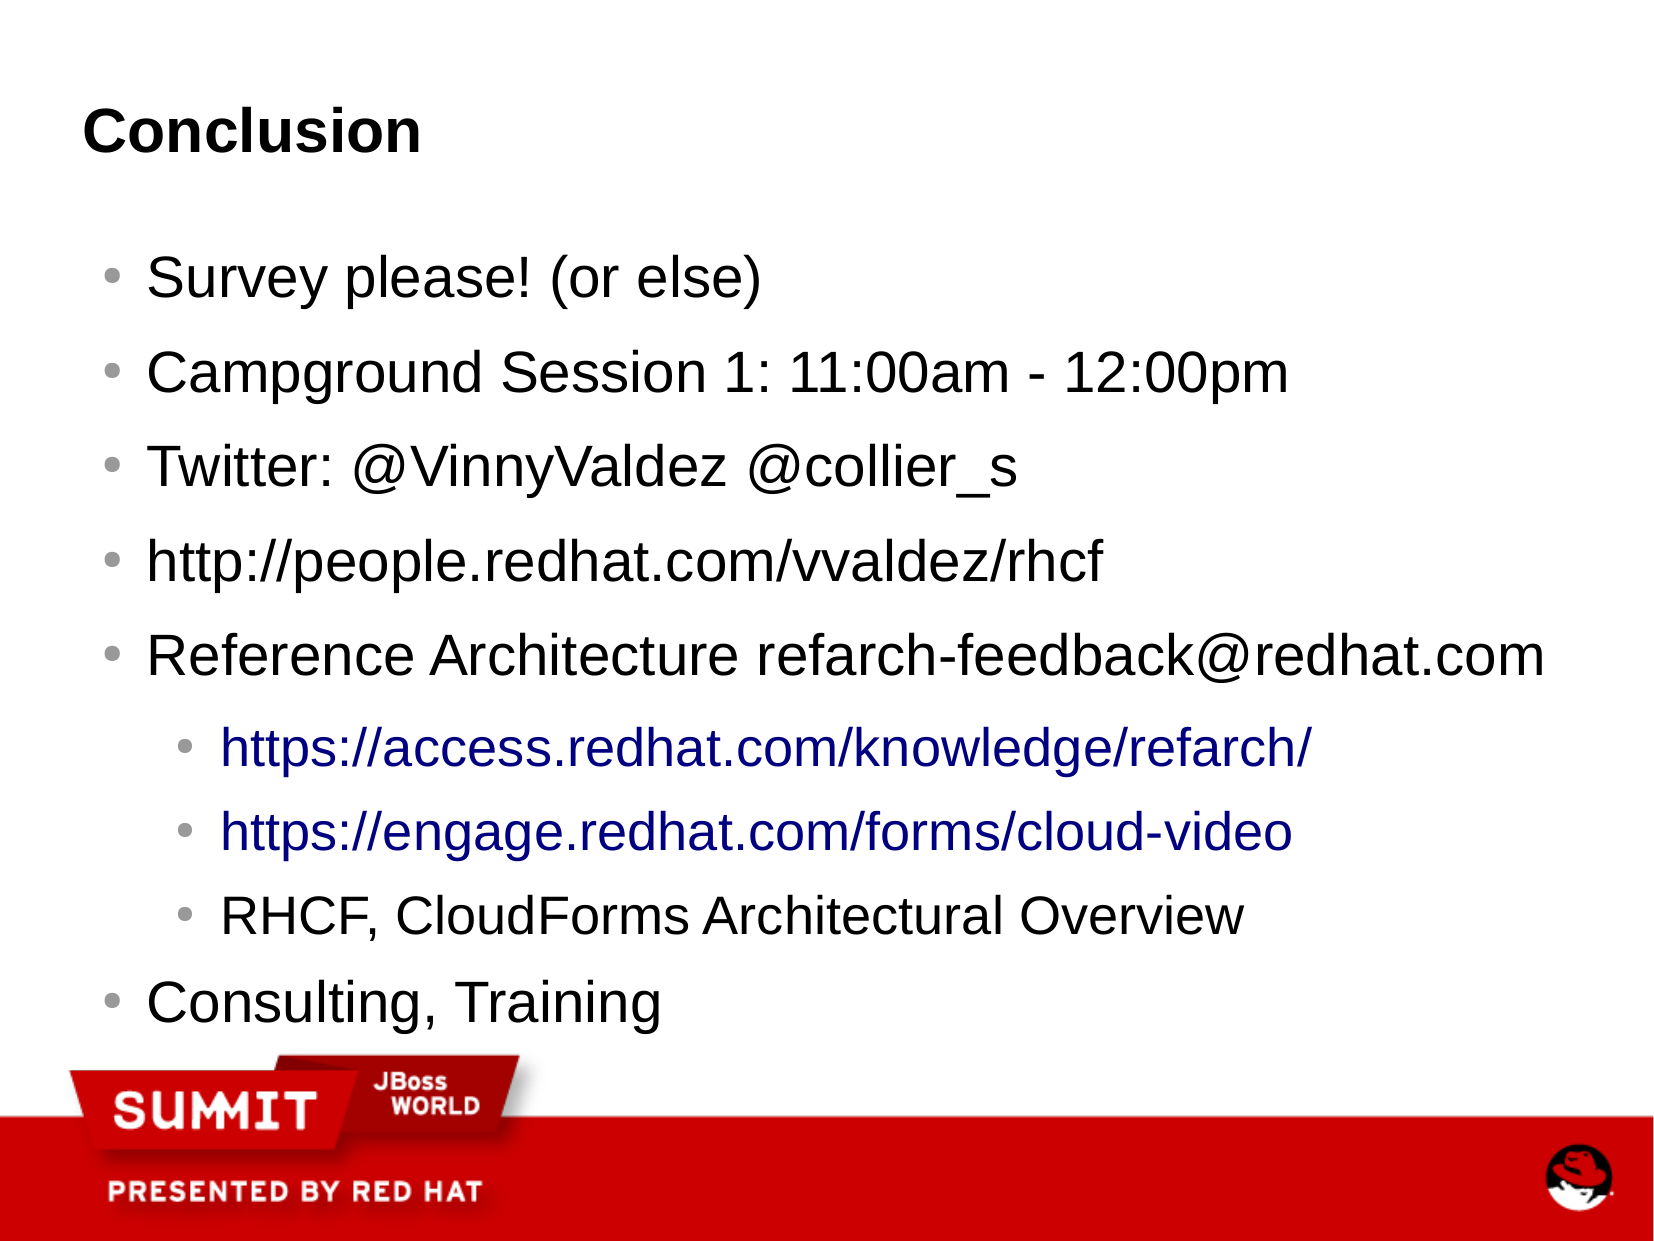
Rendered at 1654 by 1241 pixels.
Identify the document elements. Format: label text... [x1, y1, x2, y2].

title Conclusion [82, 37, 1571, 226]
list Survey please! (or else) Campground Session 1: 11:00am - 12:00pm Twitter: @VinnyValdez @collier_s http://people.redhat.com/vvaldez/rhcf Reference Architecture refarch-feedback@redhat.com https://access.redhat.com/knowledge/refarch/ https://engage.redhat.com/forms/cloud-video RHCF, CloudForms Architectural Overview Consulting, Training [86, 244, 1576, 1039]
picture [0, 1043, 1654, 1241]
